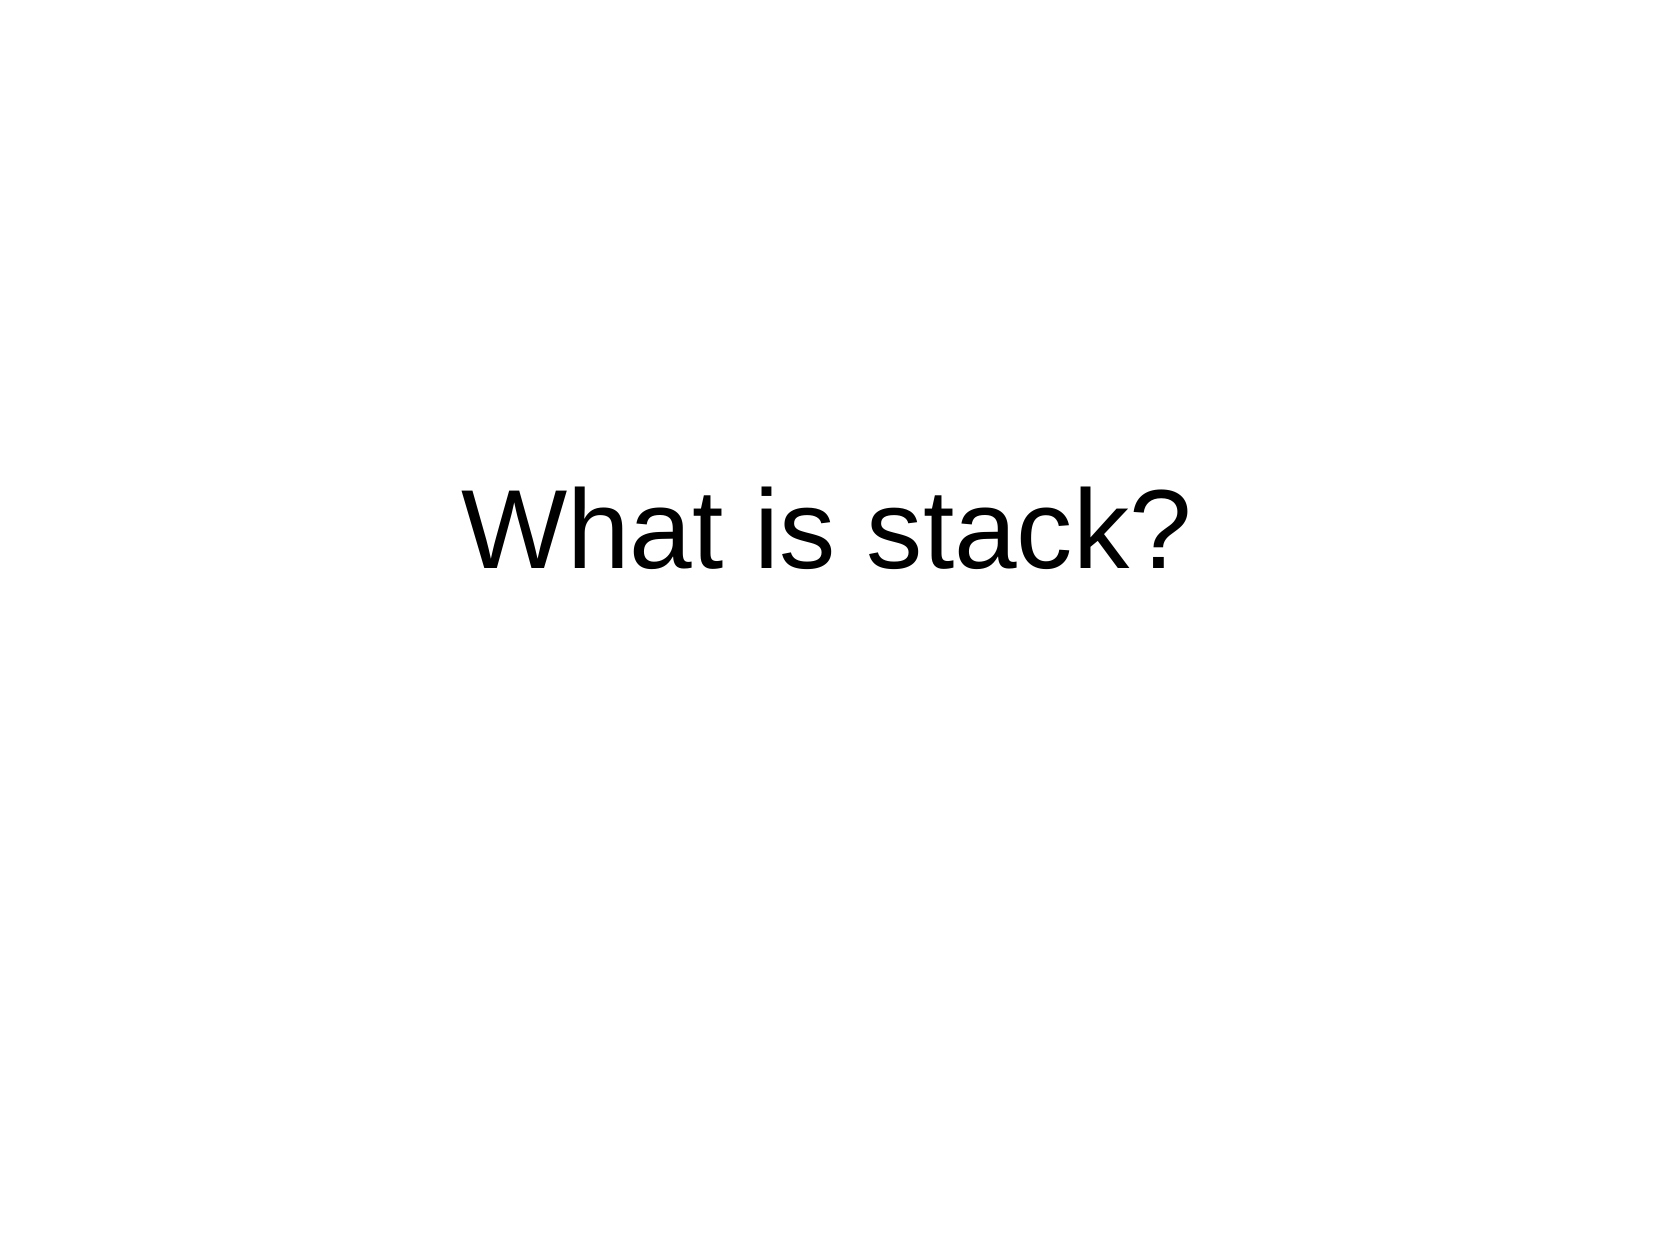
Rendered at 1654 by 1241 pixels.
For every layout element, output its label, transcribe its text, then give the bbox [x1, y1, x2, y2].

subtitle What is stack? [82, 49, 1571, 1010]
